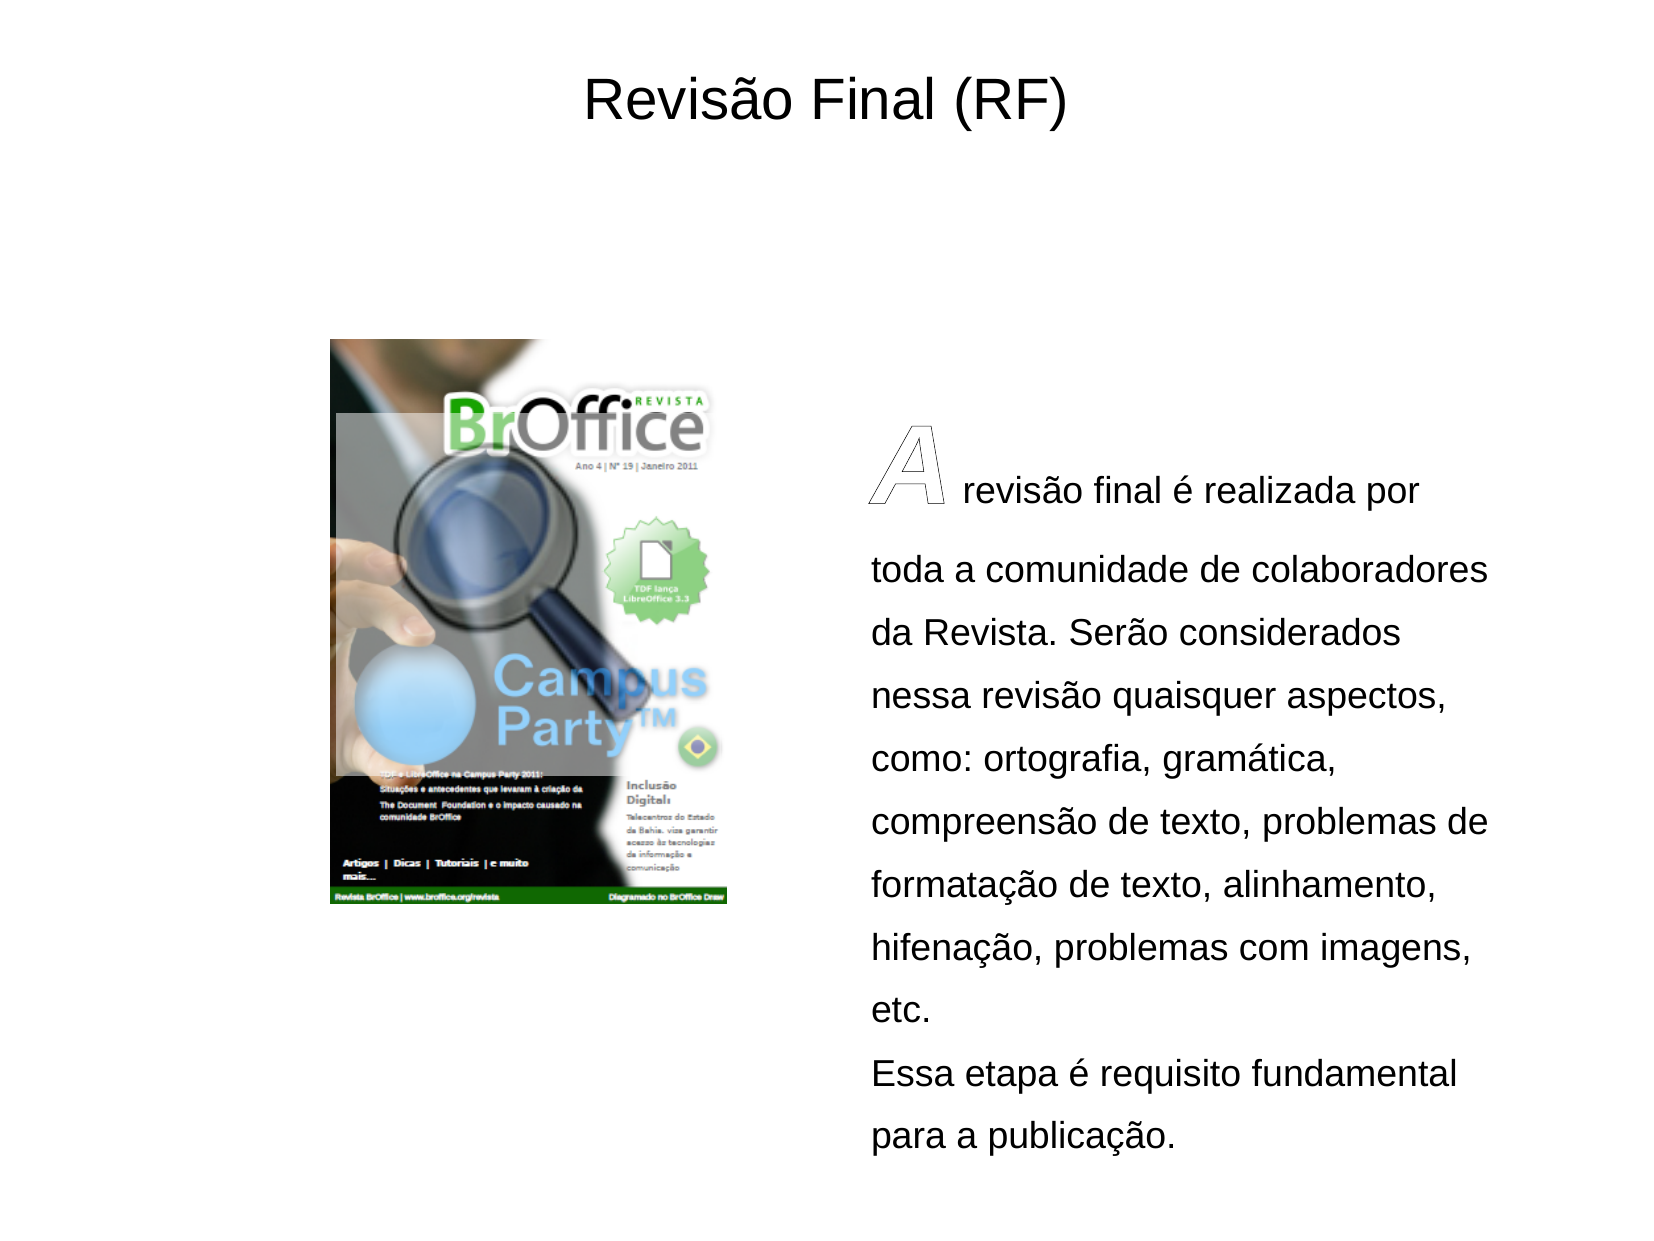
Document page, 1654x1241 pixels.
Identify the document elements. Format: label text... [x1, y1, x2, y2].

text_box Revisão Final (RF) [59, 59, 1595, 139]
picture [330, 339, 727, 904]
text_box A revisão final é realizada por toda a comunidade de colaboradores da Revista. Serão considerados nessa revisão quaisquer aspectos, como: ortografia, gramática, compreensão de texto, problemas de formatação de texto, alinhamento, hifenação, problemas com imagens, etc. Essa etapa é requisito fundamental para a publicação. [856, 331, 1506, 1103]
